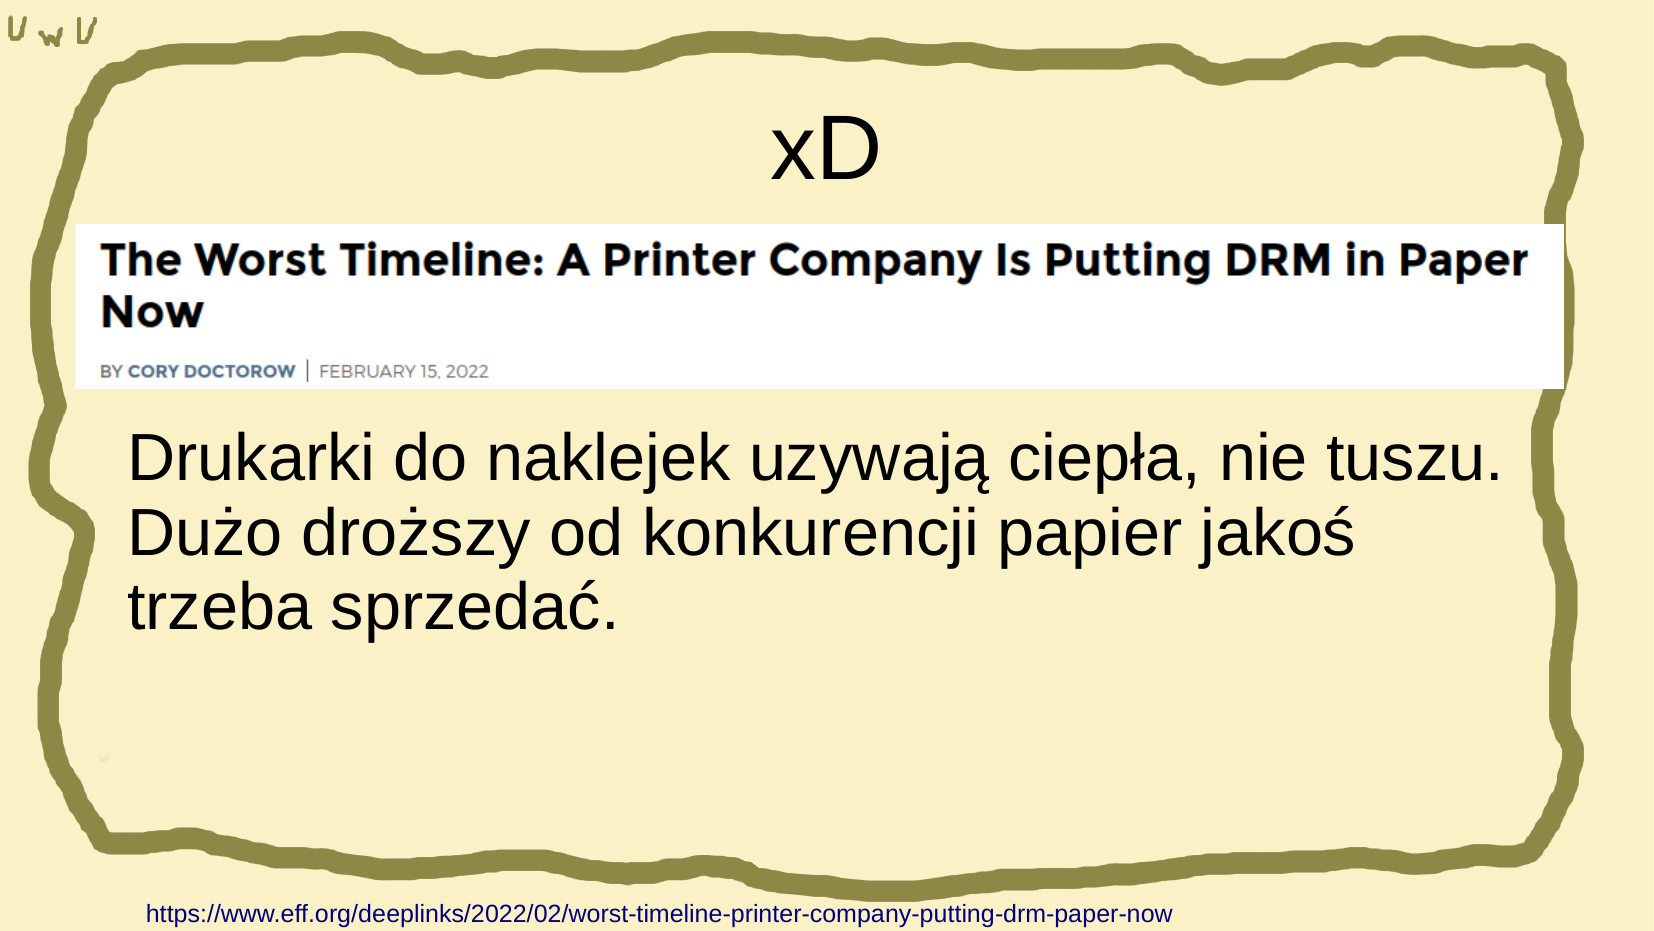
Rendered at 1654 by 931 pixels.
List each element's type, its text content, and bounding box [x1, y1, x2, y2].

title xD [82, 69, 1571, 226]
text_box Drukarki do naklejek uzywają ciepła, nie tuszu. Dużo droższy od konkurencji papier jakoś trzeba sprzedać. [112, 412, 1538, 826]
list https://www.eff.org/deeplinks/2022/02/worst-timeline-printer-company-putting-drm-paper-now [75, 900, 1564, 931]
picture [0, 0, 1654, 931]
